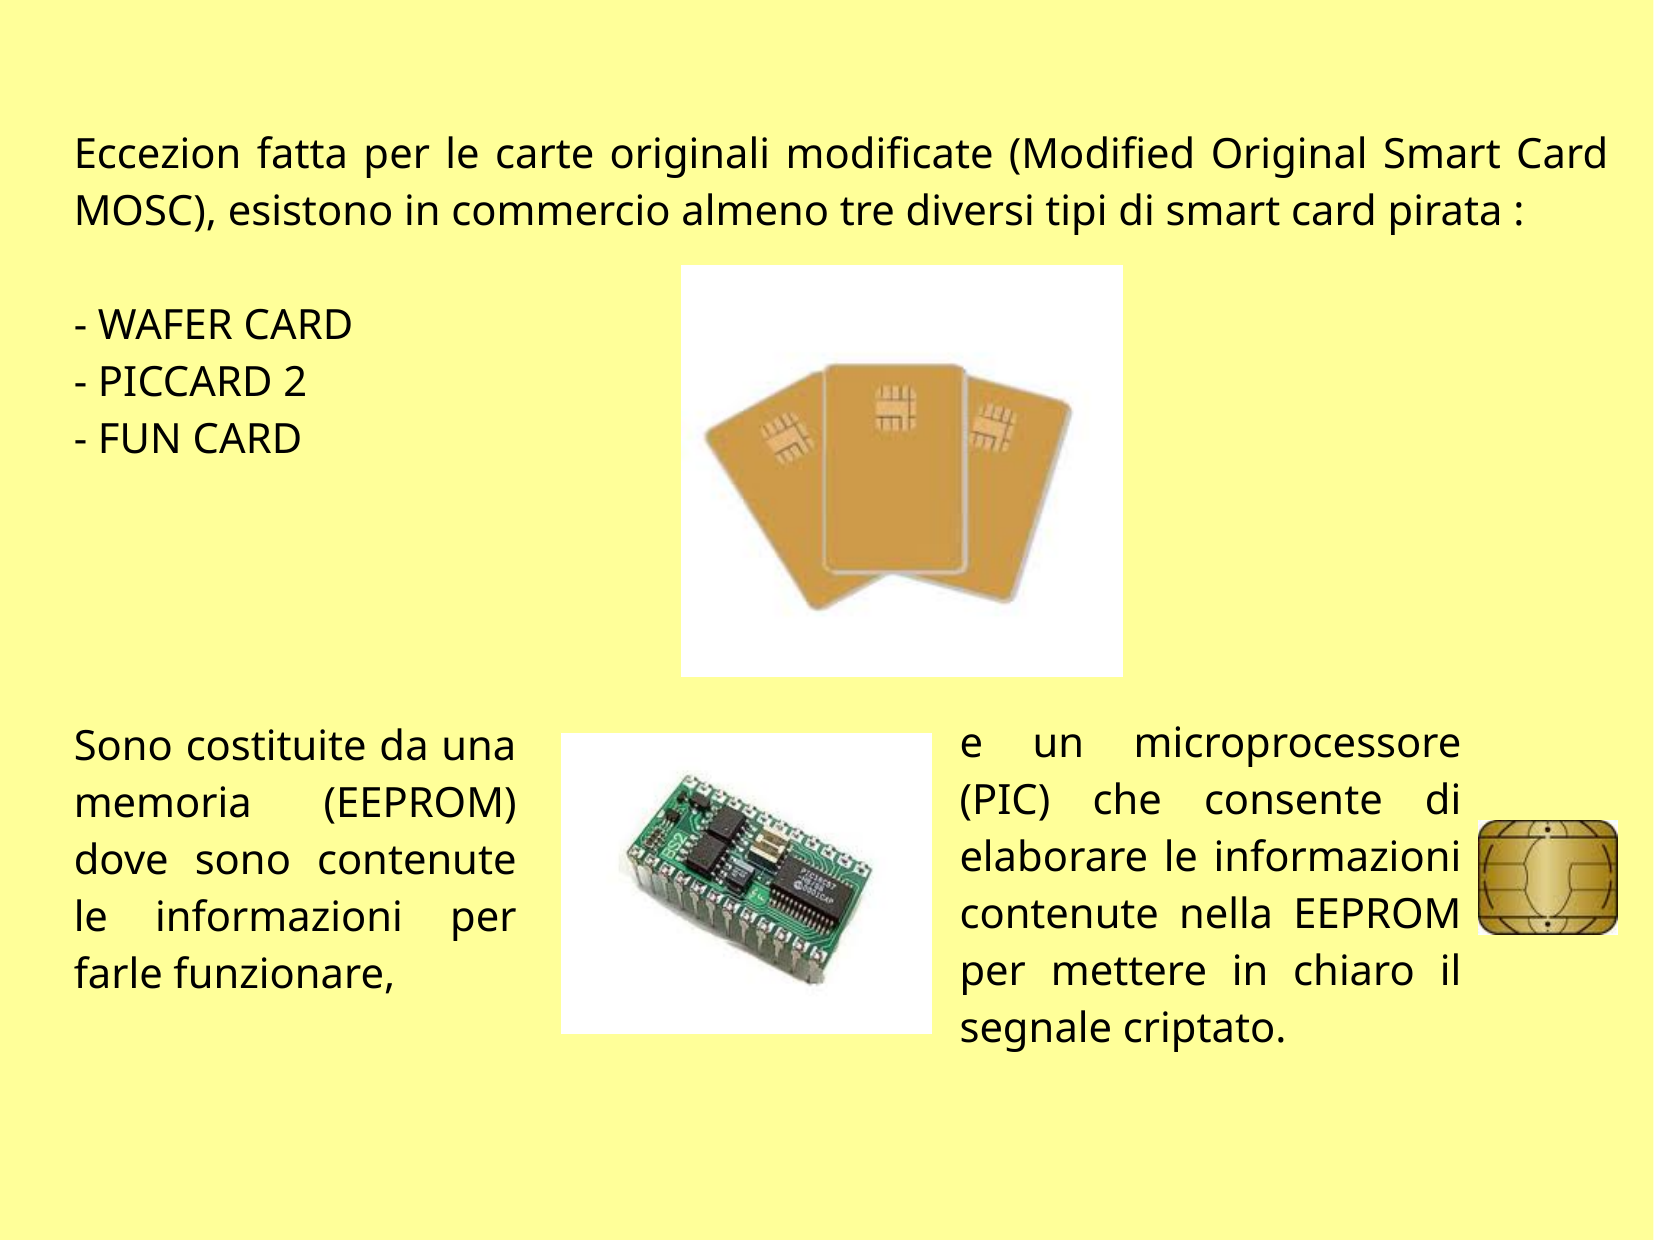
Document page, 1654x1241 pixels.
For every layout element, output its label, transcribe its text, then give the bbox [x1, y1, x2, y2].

text_box e un microprocessore (PIC) che consente di elaborare le informazioni contenute nella EEPROM per mettere in chiaro il segnale criptato. [944, 705, 1477, 1195]
text_box Sono costituite da una memoria (EEPROM) dove sono contenute le informazioni per farle funzionare, [59, 708, 532, 1096]
picture [561, 733, 932, 1034]
picture [681, 265, 1123, 677]
text_box Eccezion fatta per le carte originali modificate (Modified Original Smart Card MOSC), esistono in commercio almeno tre diversi tipi di smart card pirata : - WAFER CARD - PICCARD 2 - FUN CARD [59, 116, 1625, 562]
picture [1478, 820, 1618, 935]
